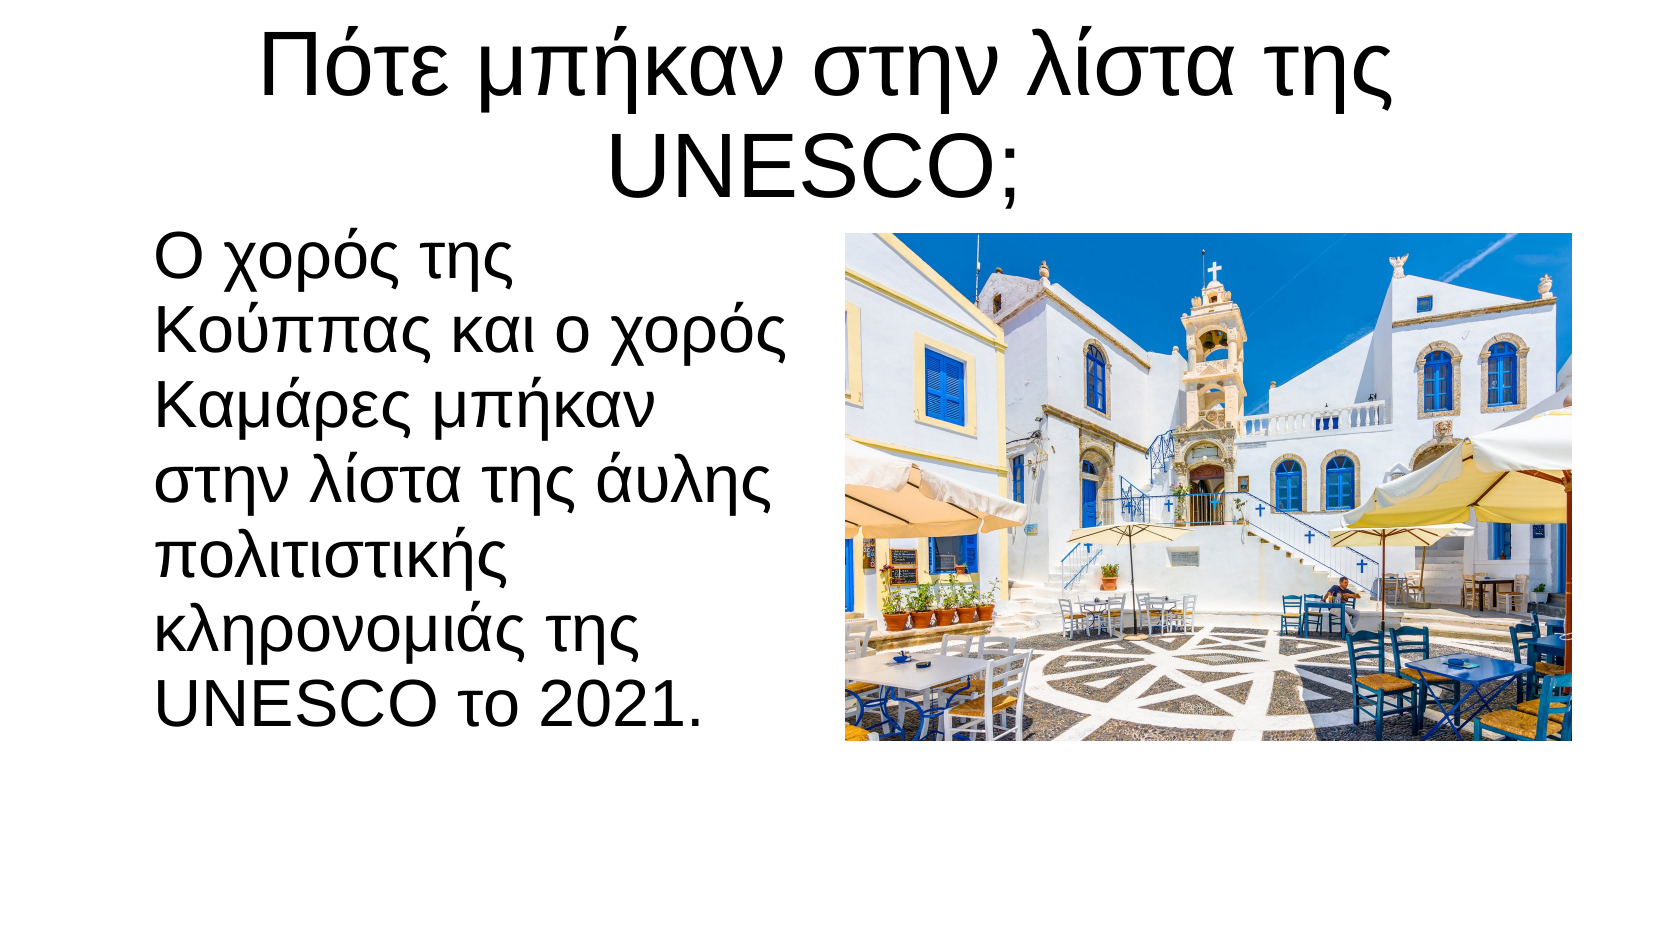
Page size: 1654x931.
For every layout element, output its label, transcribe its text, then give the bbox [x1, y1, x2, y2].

title Πότε μπήκαν στην λίστα της UNESCO; [82, 12, 1571, 218]
list Ο χορός της Κούππας και ο χορός Καμάρες μπήκαν στην λίστα της άυλης πολιτιστικής κληρονομιάς της UNESCO το 2021. [82, 217, 809, 758]
picture [845, 233, 1572, 741]
